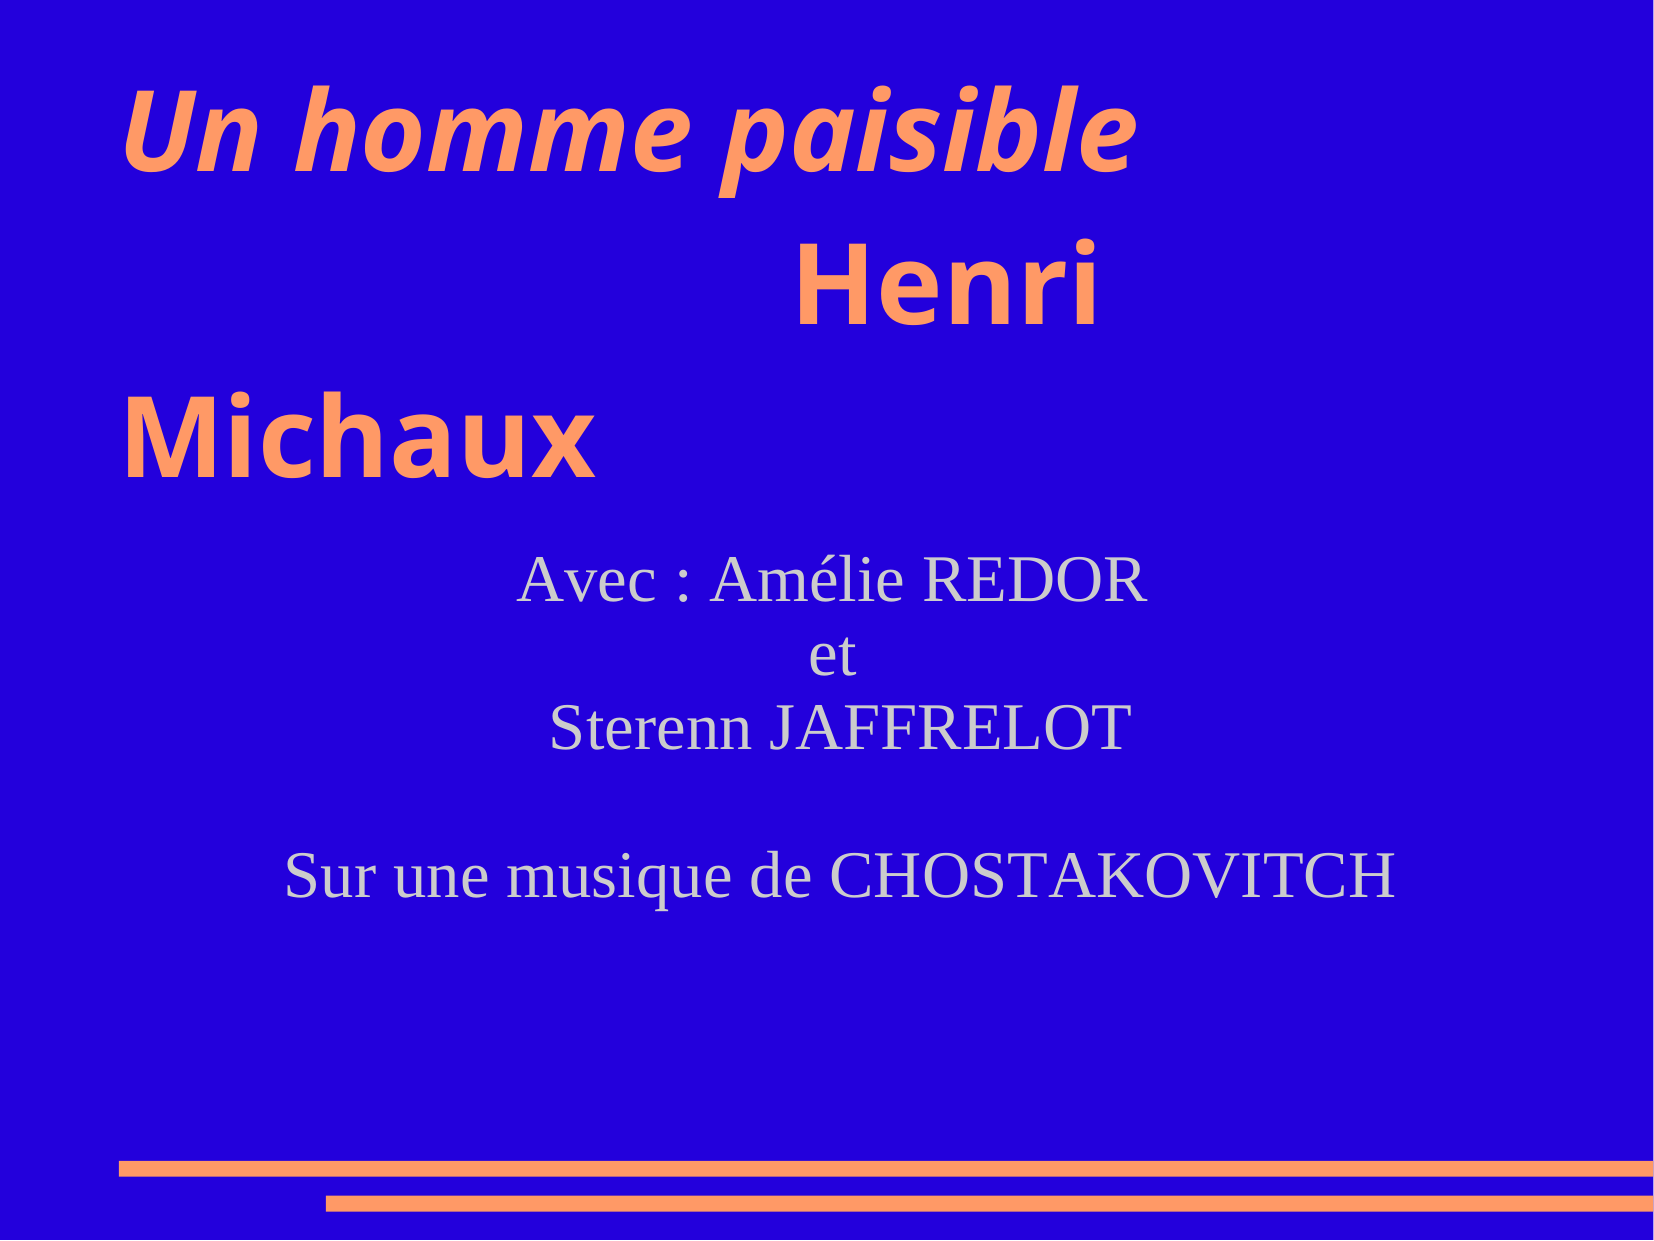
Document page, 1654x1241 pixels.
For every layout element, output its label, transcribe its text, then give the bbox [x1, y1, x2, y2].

title Un homme paisible Henri Michaux [118, 141, 1531, 421]
subtitle Avec : Amélie REDOR et Sterenn JAFFRELOT Sur une musique de CHOSTAKOVITCH [121, 322, 1561, 1132]
